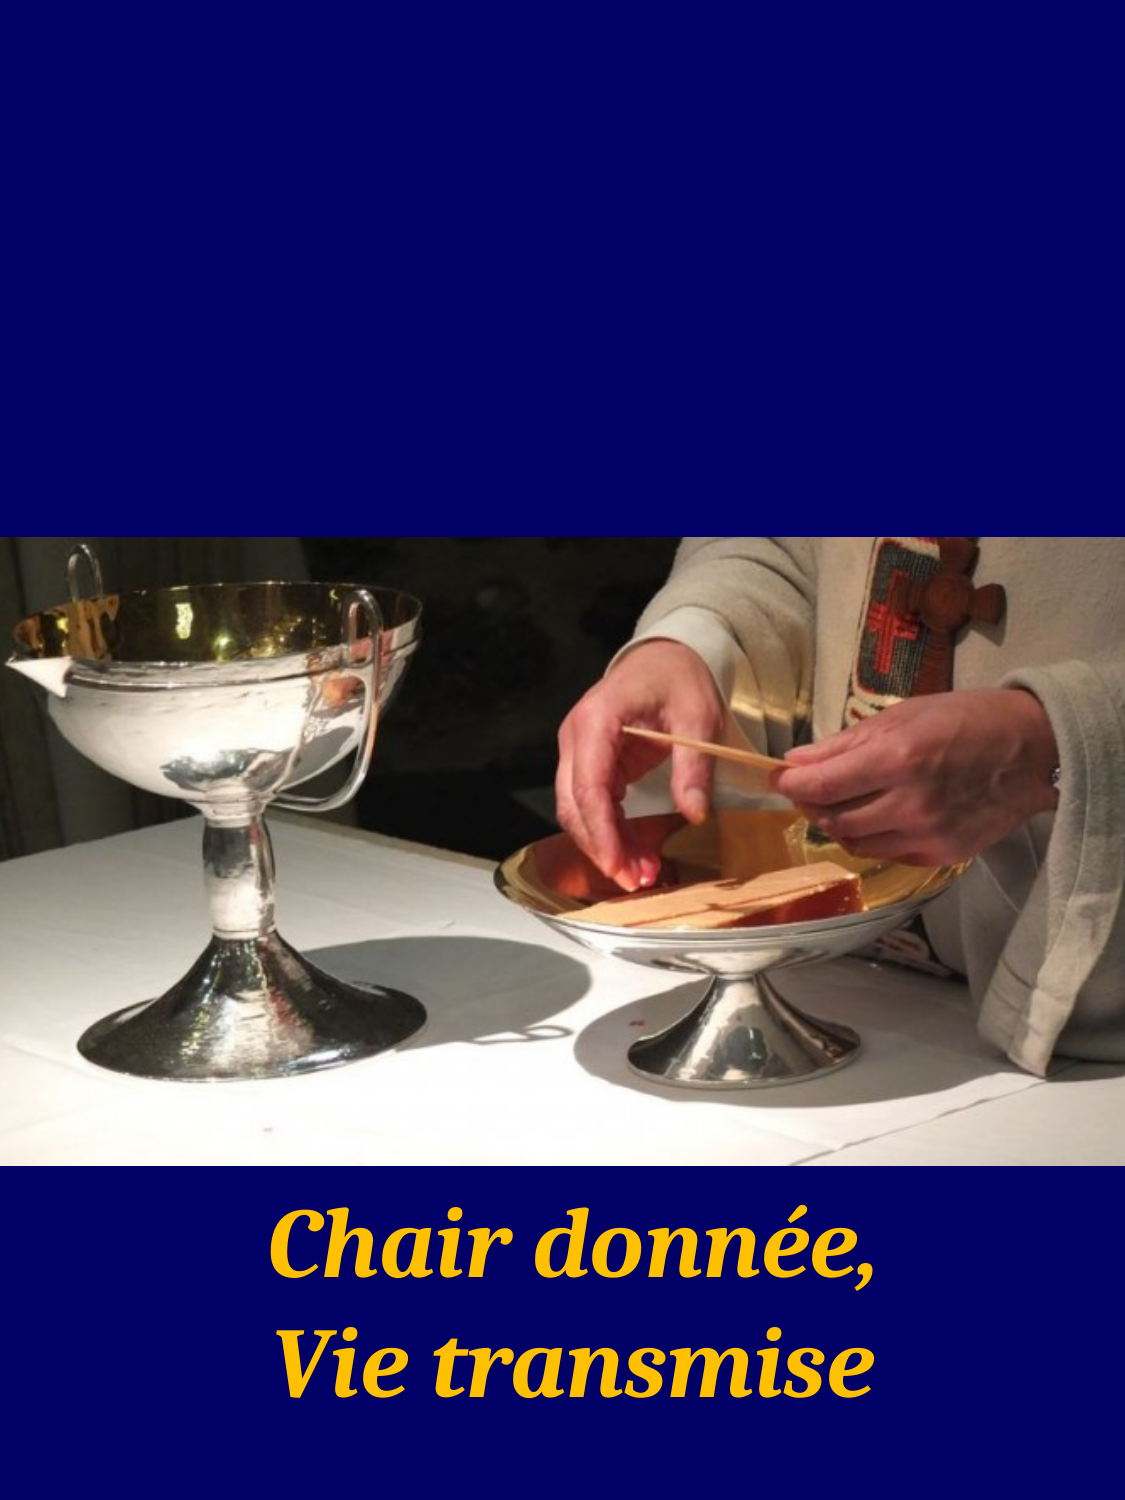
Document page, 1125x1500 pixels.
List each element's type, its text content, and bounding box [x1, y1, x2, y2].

text_box Chair donnée, Vie transmise [13, 1170, 1125, 1426]
picture [0, 537, 1125, 1166]
